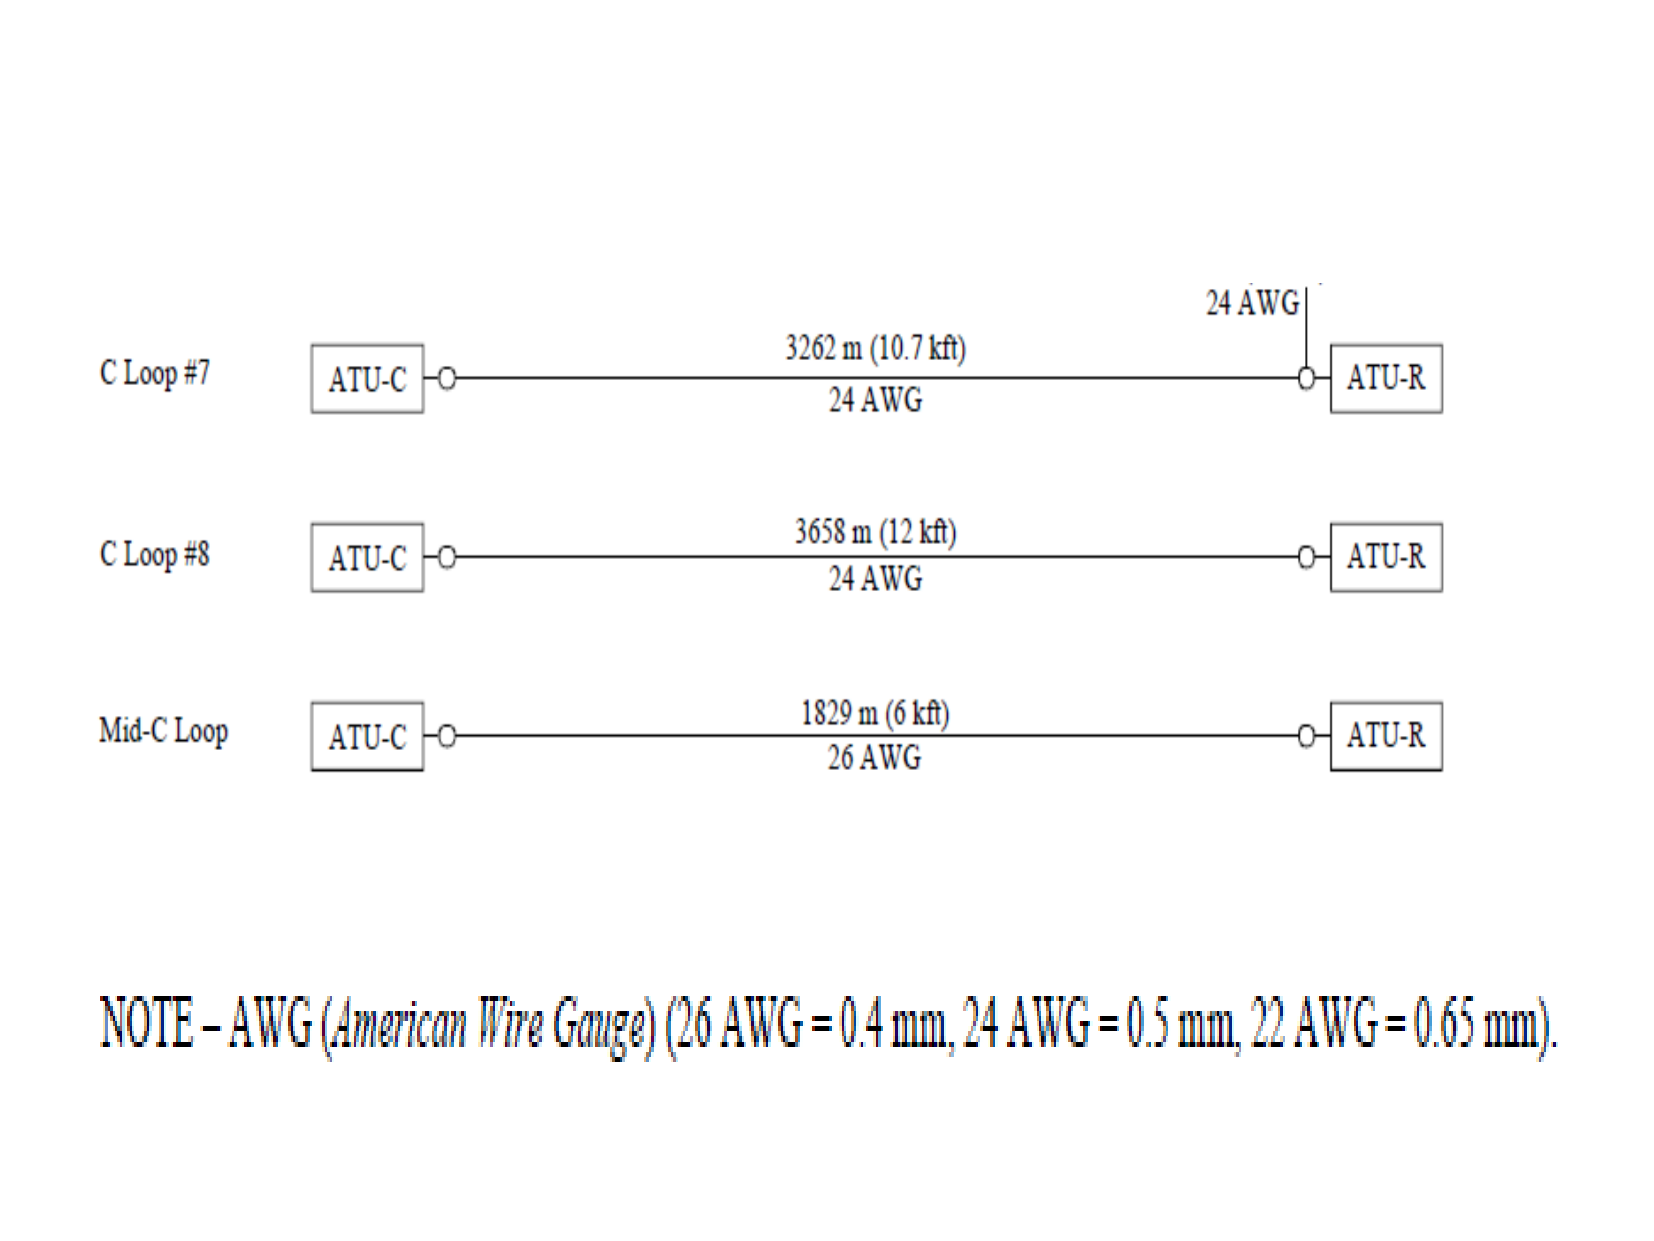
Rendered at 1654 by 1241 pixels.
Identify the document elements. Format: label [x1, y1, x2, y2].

picture [35, 956, 1571, 1128]
picture [47, 283, 1548, 827]
